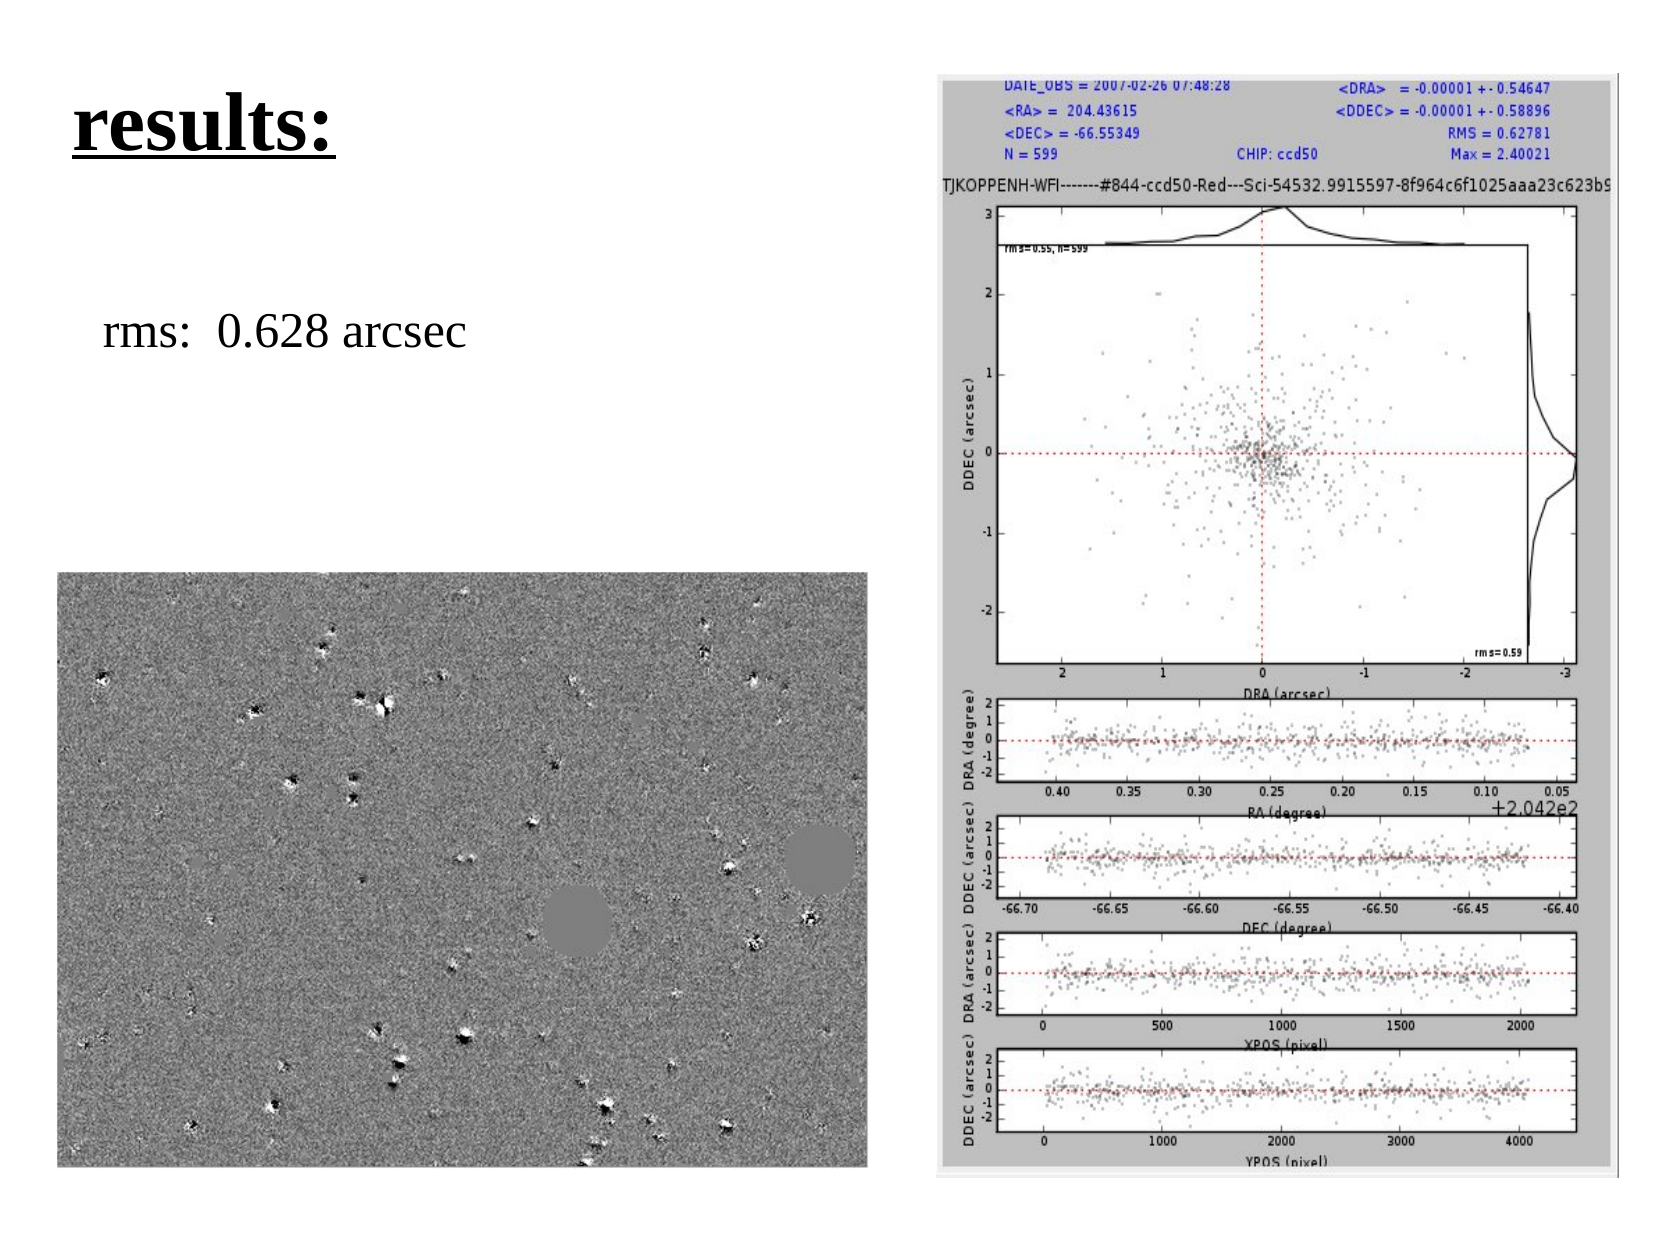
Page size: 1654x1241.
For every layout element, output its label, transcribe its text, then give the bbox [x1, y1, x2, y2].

picture [56, 571, 869, 1169]
text_box results: [72, 75, 337, 169]
picture [936, 73, 1619, 1178]
text_box rms: 0.628 arcsec [102, 303, 480, 359]
